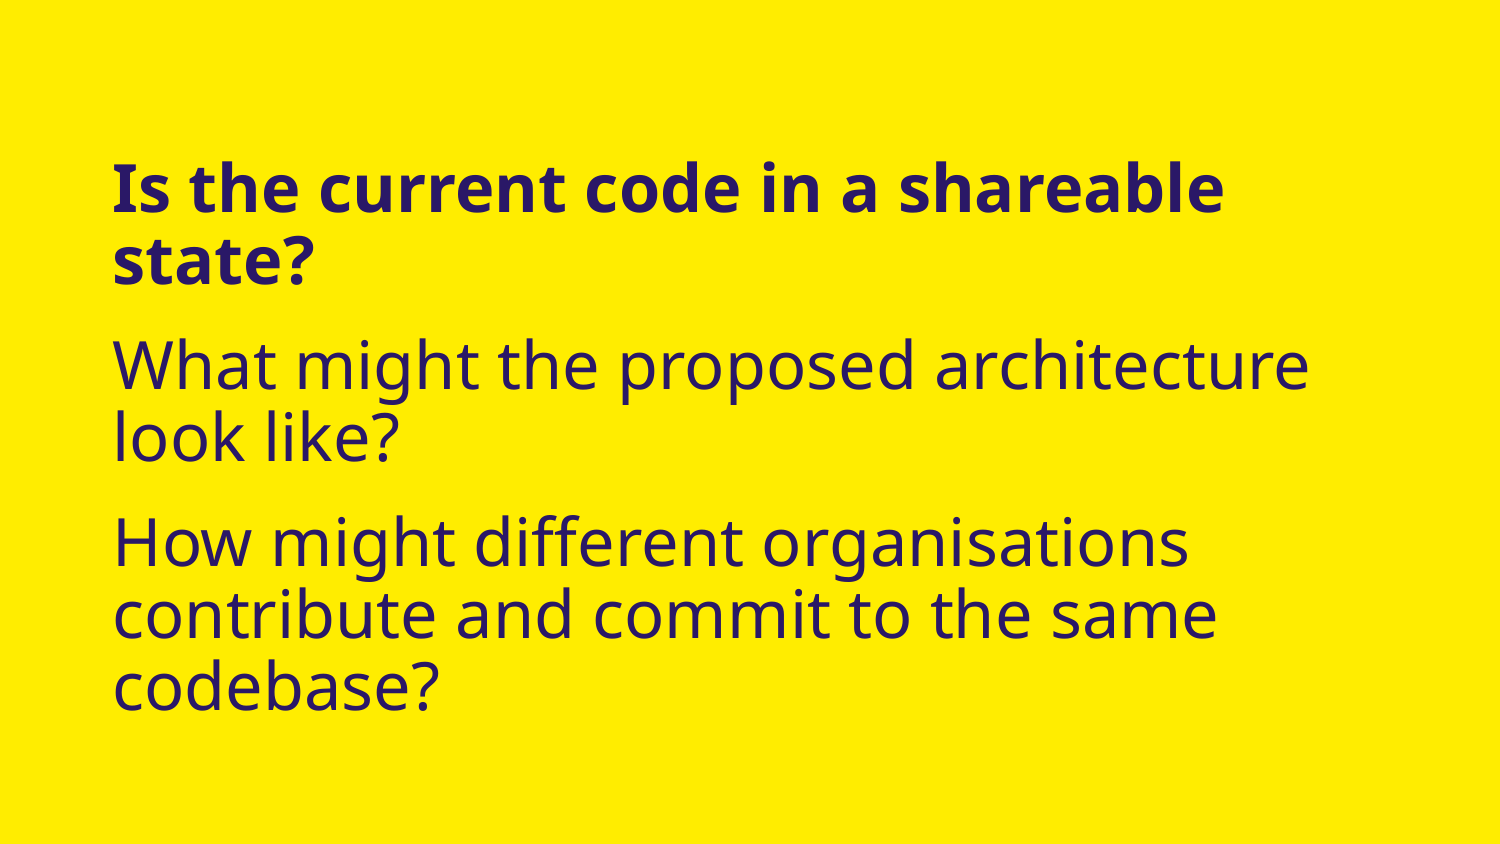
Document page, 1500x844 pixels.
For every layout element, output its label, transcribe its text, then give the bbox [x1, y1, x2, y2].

text_box Is the current code in a shareable state? What might the proposed architecture look like? How might different organisations contribute and commit to the same codebase? [112, 154, 1415, 701]
